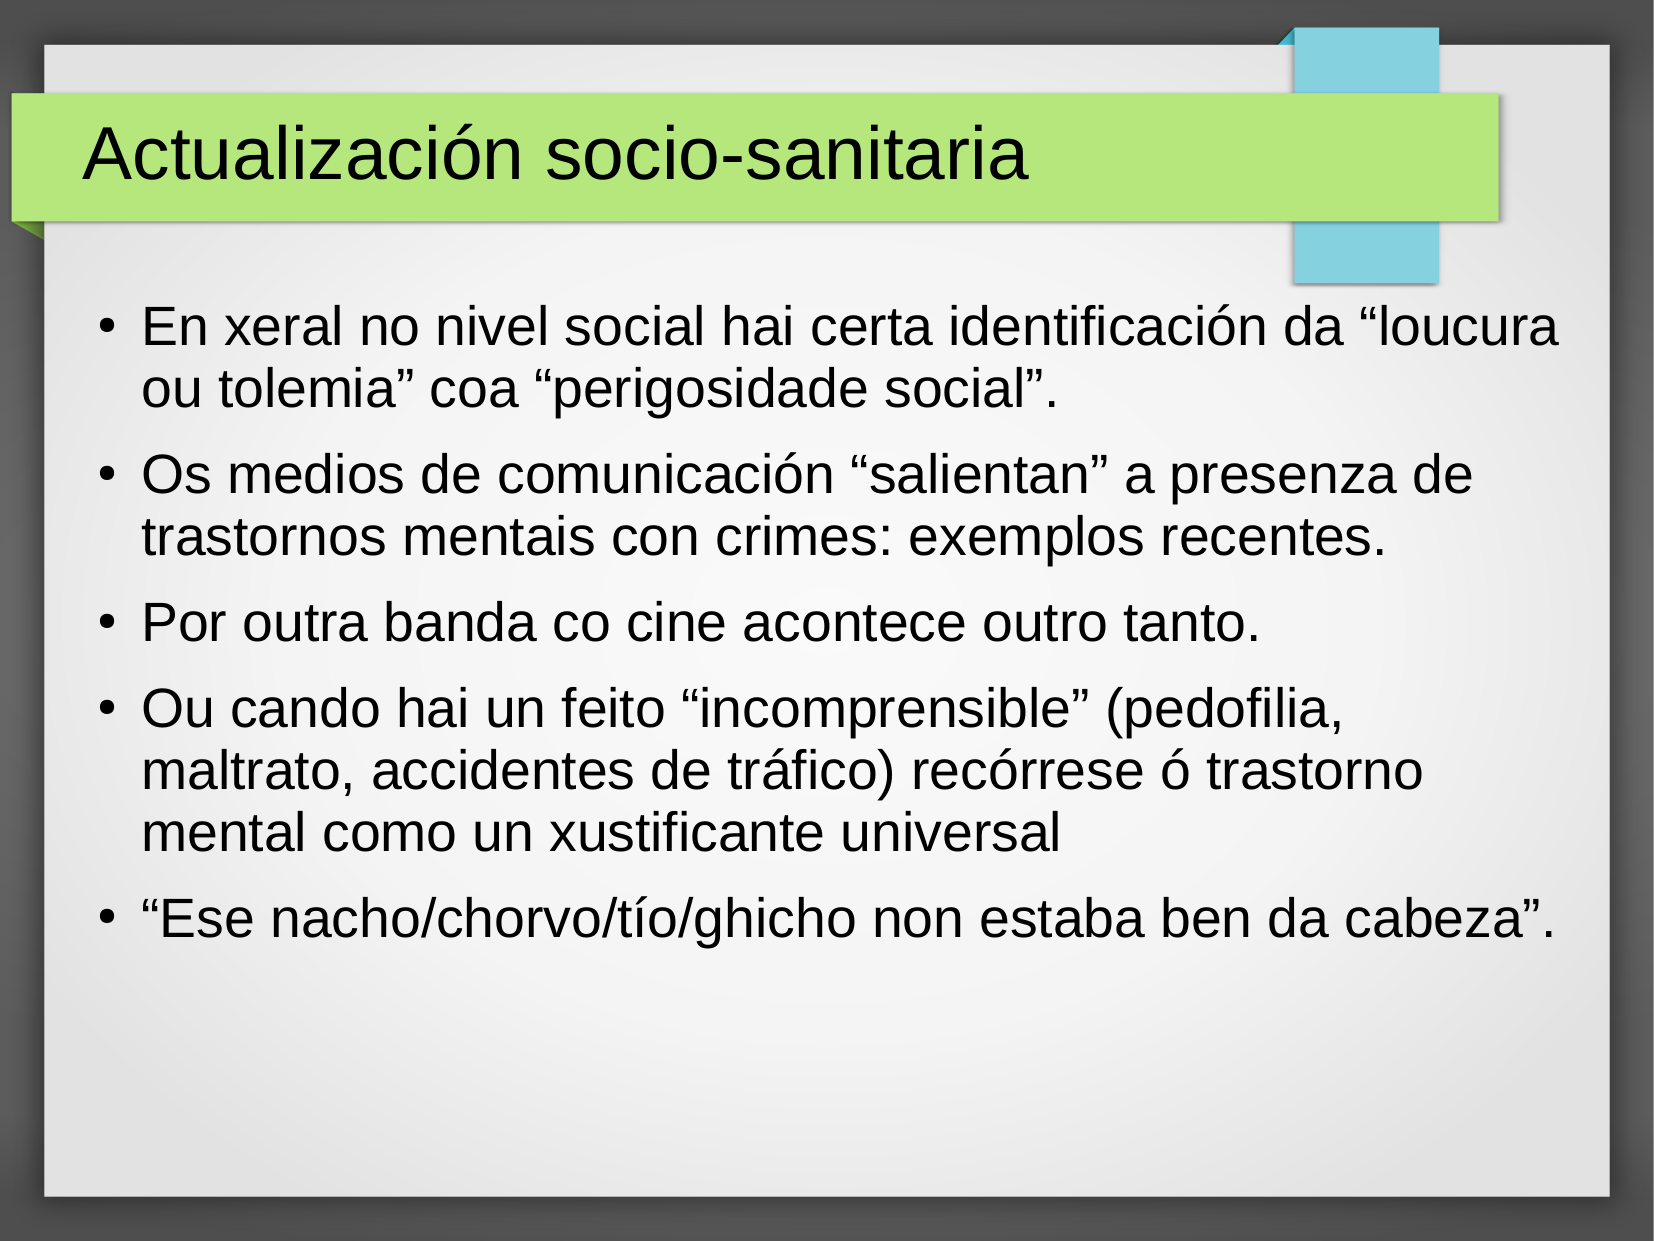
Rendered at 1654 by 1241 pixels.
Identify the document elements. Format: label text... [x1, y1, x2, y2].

list En xeral no nivel social hai certa identificación da “loucura ou tolemia” coa “perigosidade social”. Os medios de comunicación “salientan” a presenza de trastornos mentais con crimes: exemplos recentes. Por outra banda co cine acontece outro tanto. Ou cando hai un feito “incomprensible” (pedofilia, maltrato, accidentes de tráfico) recórrese ó trastorno mental como un xustificante universal “Ese nacho/chorvo/tío/ghicho non estaba ben da cabeza”. [82, 295, 1571, 1015]
picture [0, 0, 1654, 1241]
title Actualización socio-sanitaria [82, 94, 1264, 213]
